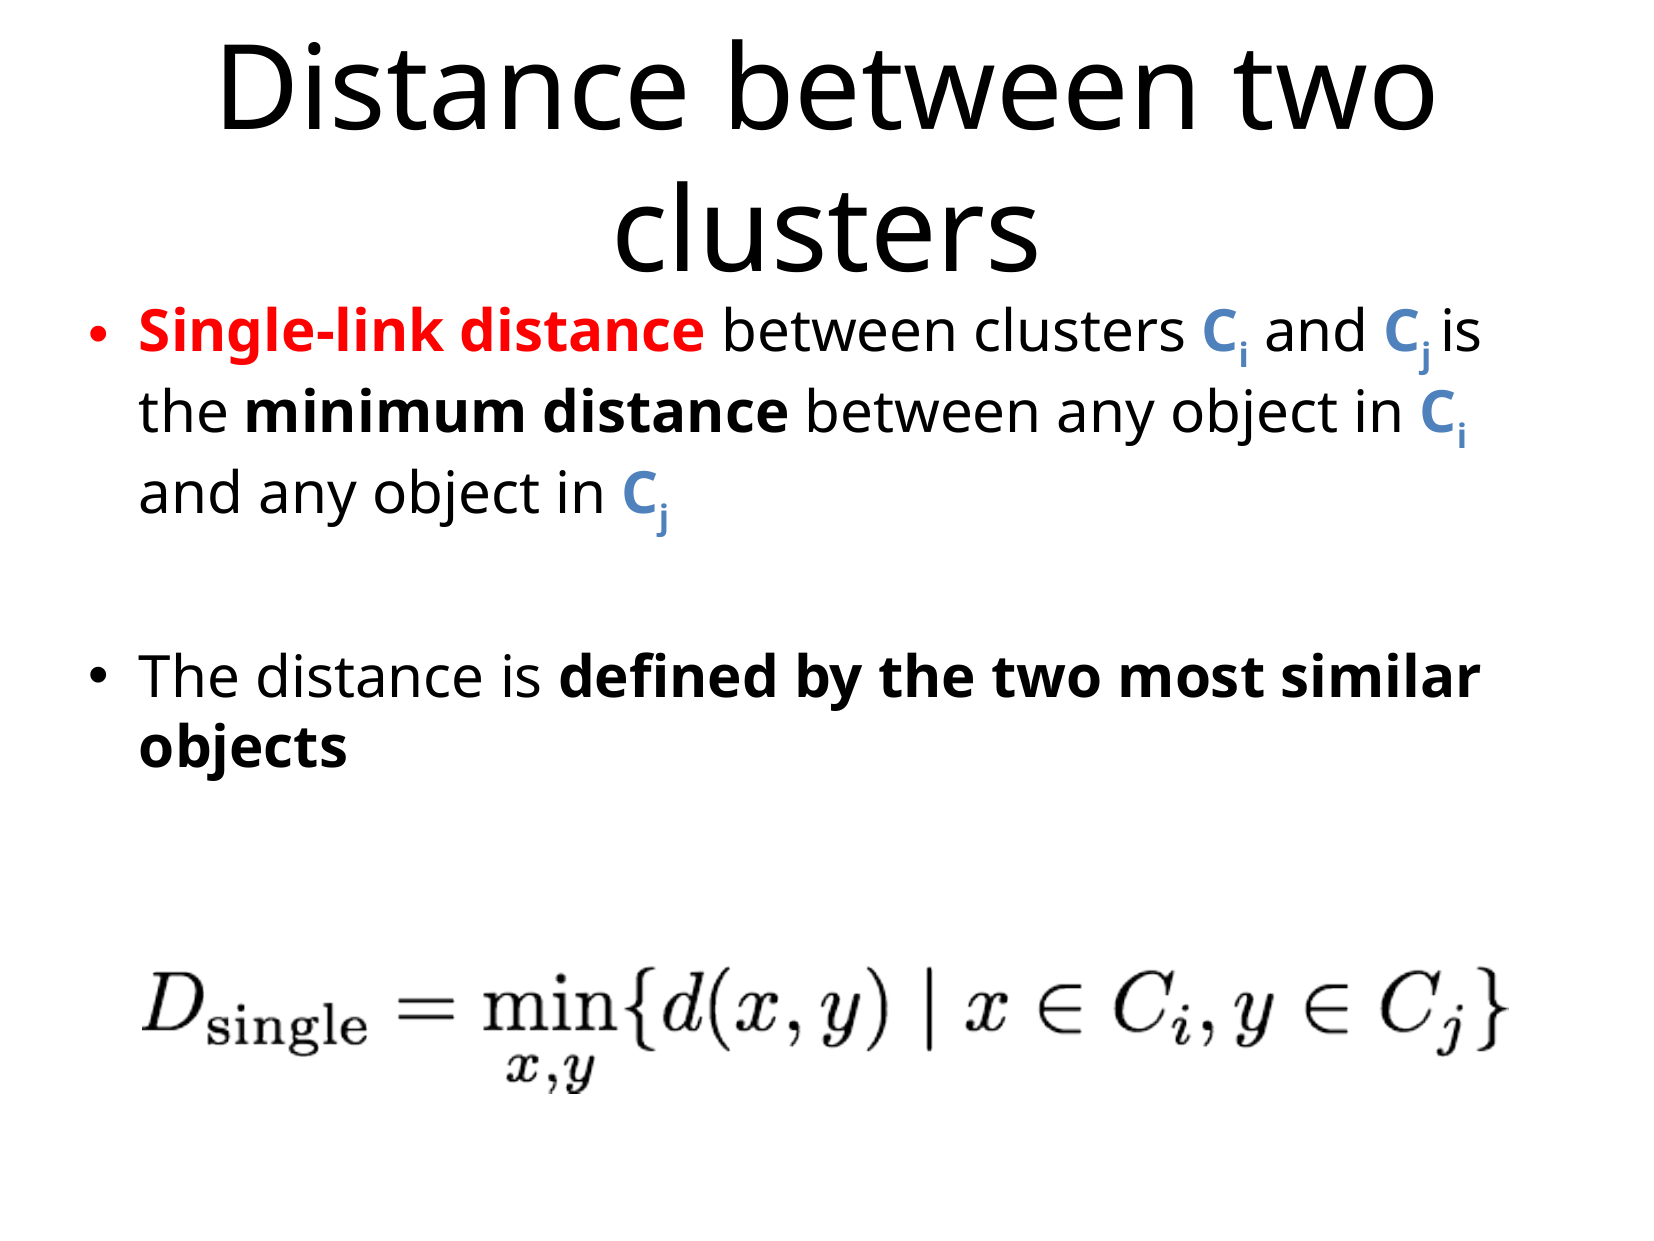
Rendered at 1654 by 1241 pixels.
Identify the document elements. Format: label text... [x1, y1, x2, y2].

picture [142, 966, 1509, 1094]
list Single-link distance between clusters Ci and Cj is the minimum distance between any object in Ci and any object in Cj The distance is defined by the two most similar objects [82, 286, 1571, 1238]
title Distance between two clusters [82, 16, 1571, 286]
